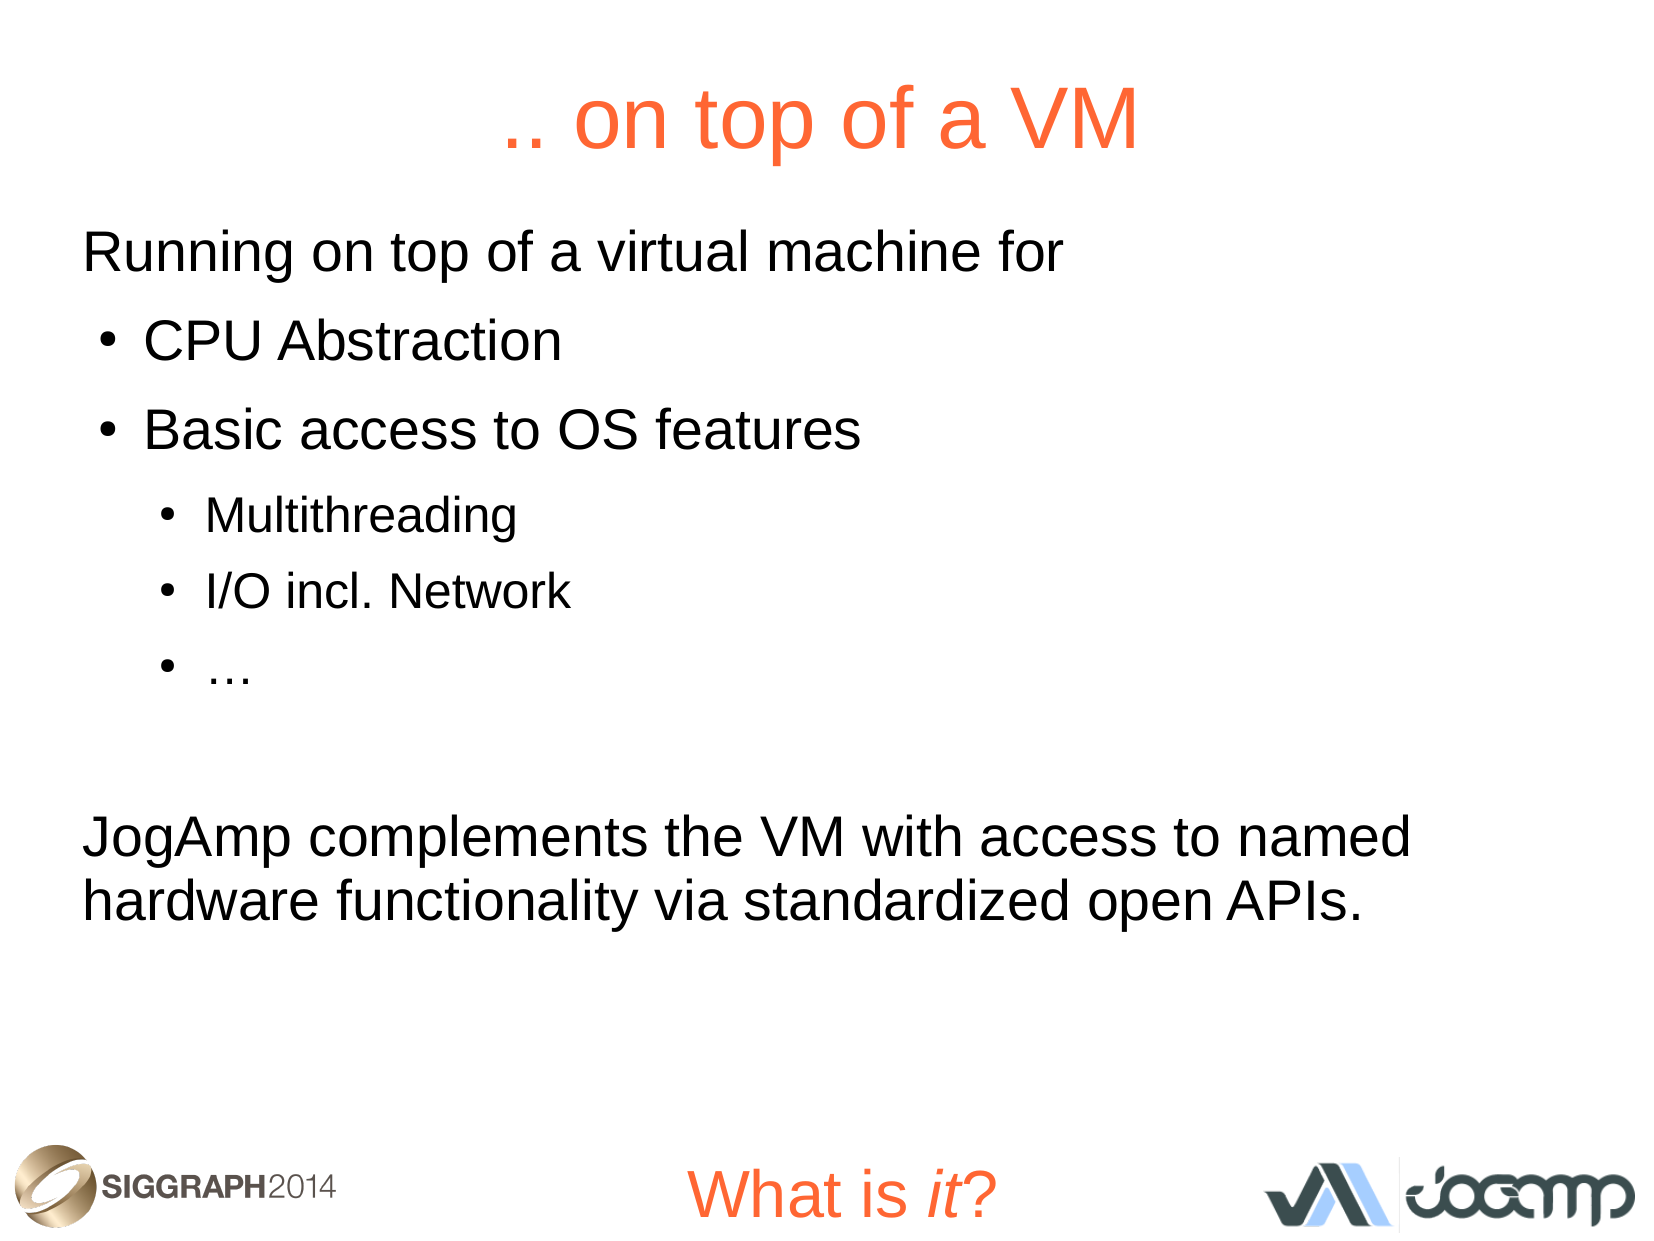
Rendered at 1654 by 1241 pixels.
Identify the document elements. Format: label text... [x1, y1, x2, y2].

text_box What is it? [672, 1149, 1014, 1239]
list Running on top of a virtual machine for CPU Abstraction Basic access to OS features Multithreading I/O incl. Network … JogAmp complements the VM with access to named hardware functionality via standardized open APIs. [82, 219, 1538, 939]
title .. on top of a VM [68, 49, 1576, 188]
picture [7, 1133, 343, 1239]
picture [1262, 1157, 1635, 1233]
